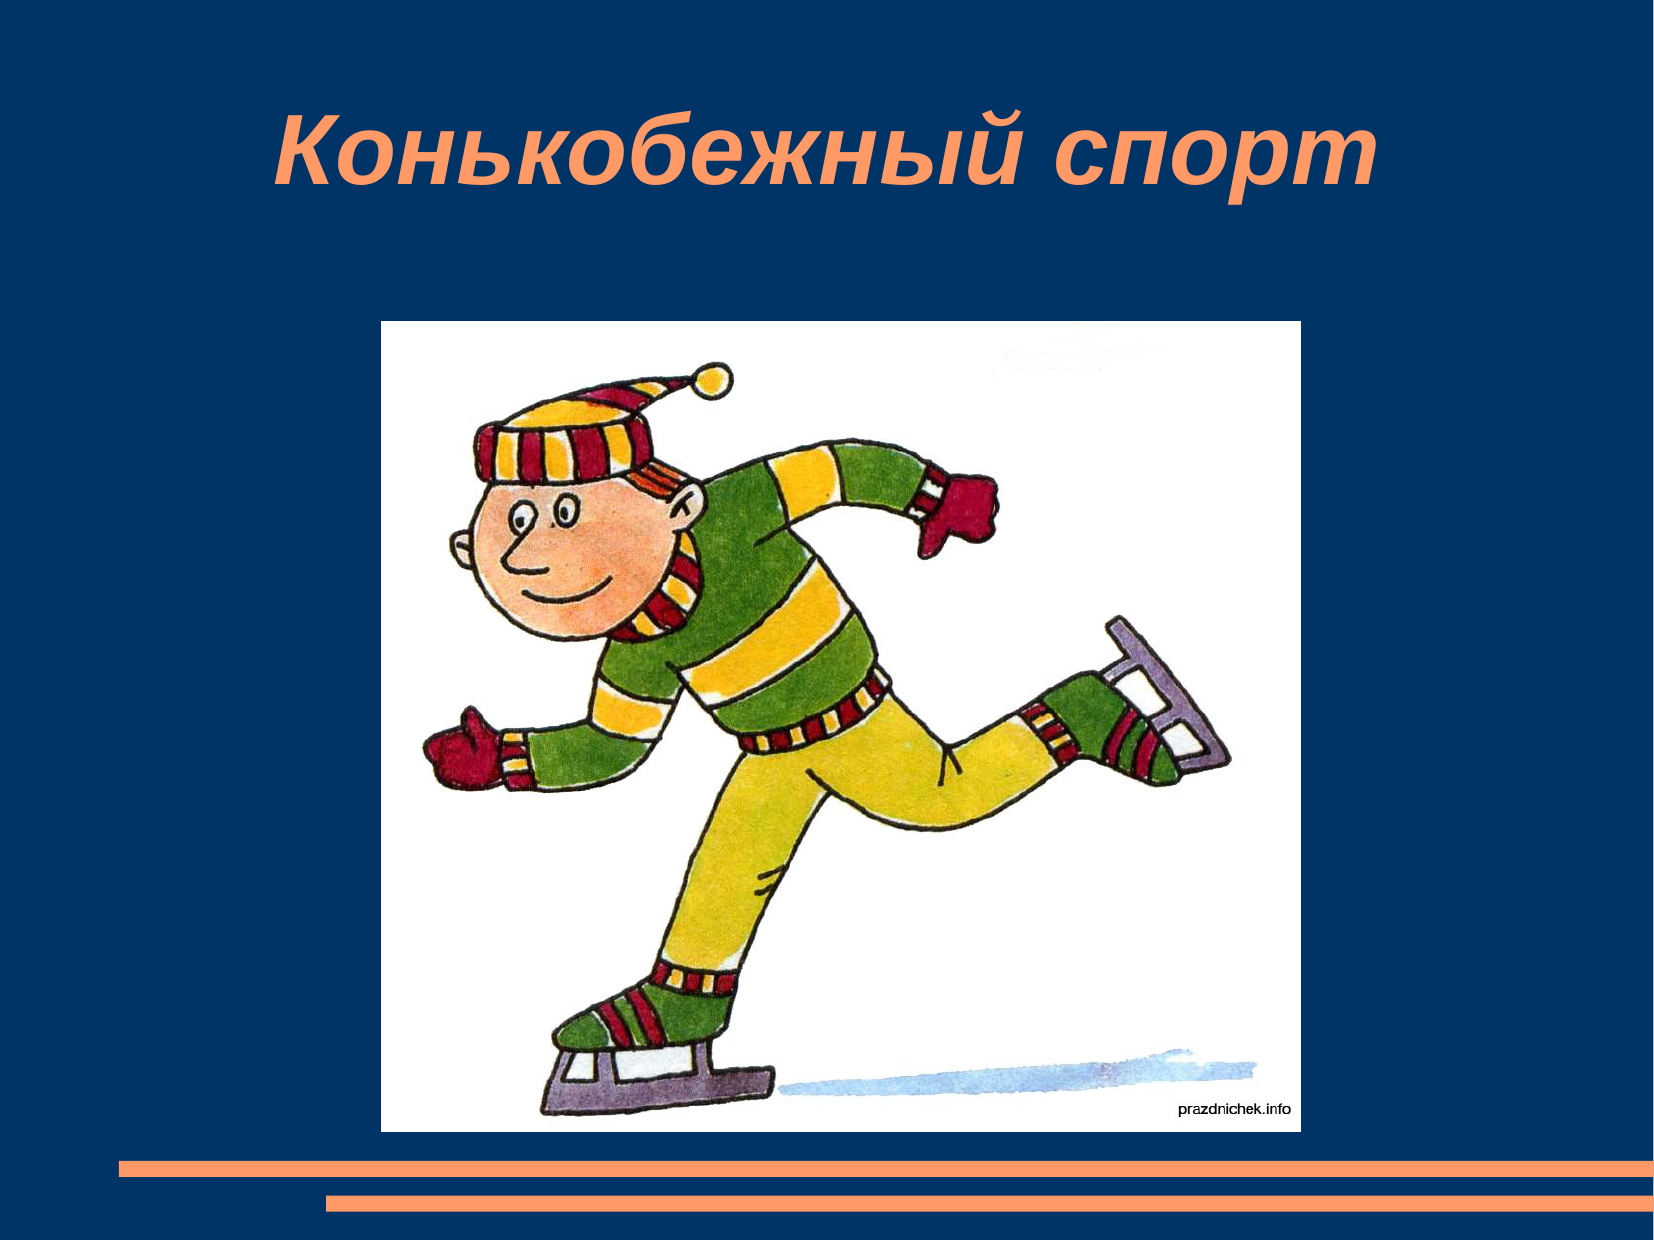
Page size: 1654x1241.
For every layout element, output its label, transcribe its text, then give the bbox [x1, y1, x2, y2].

title Конькобежный спорт [121, 46, 1534, 254]
picture [381, 321, 1301, 1132]
